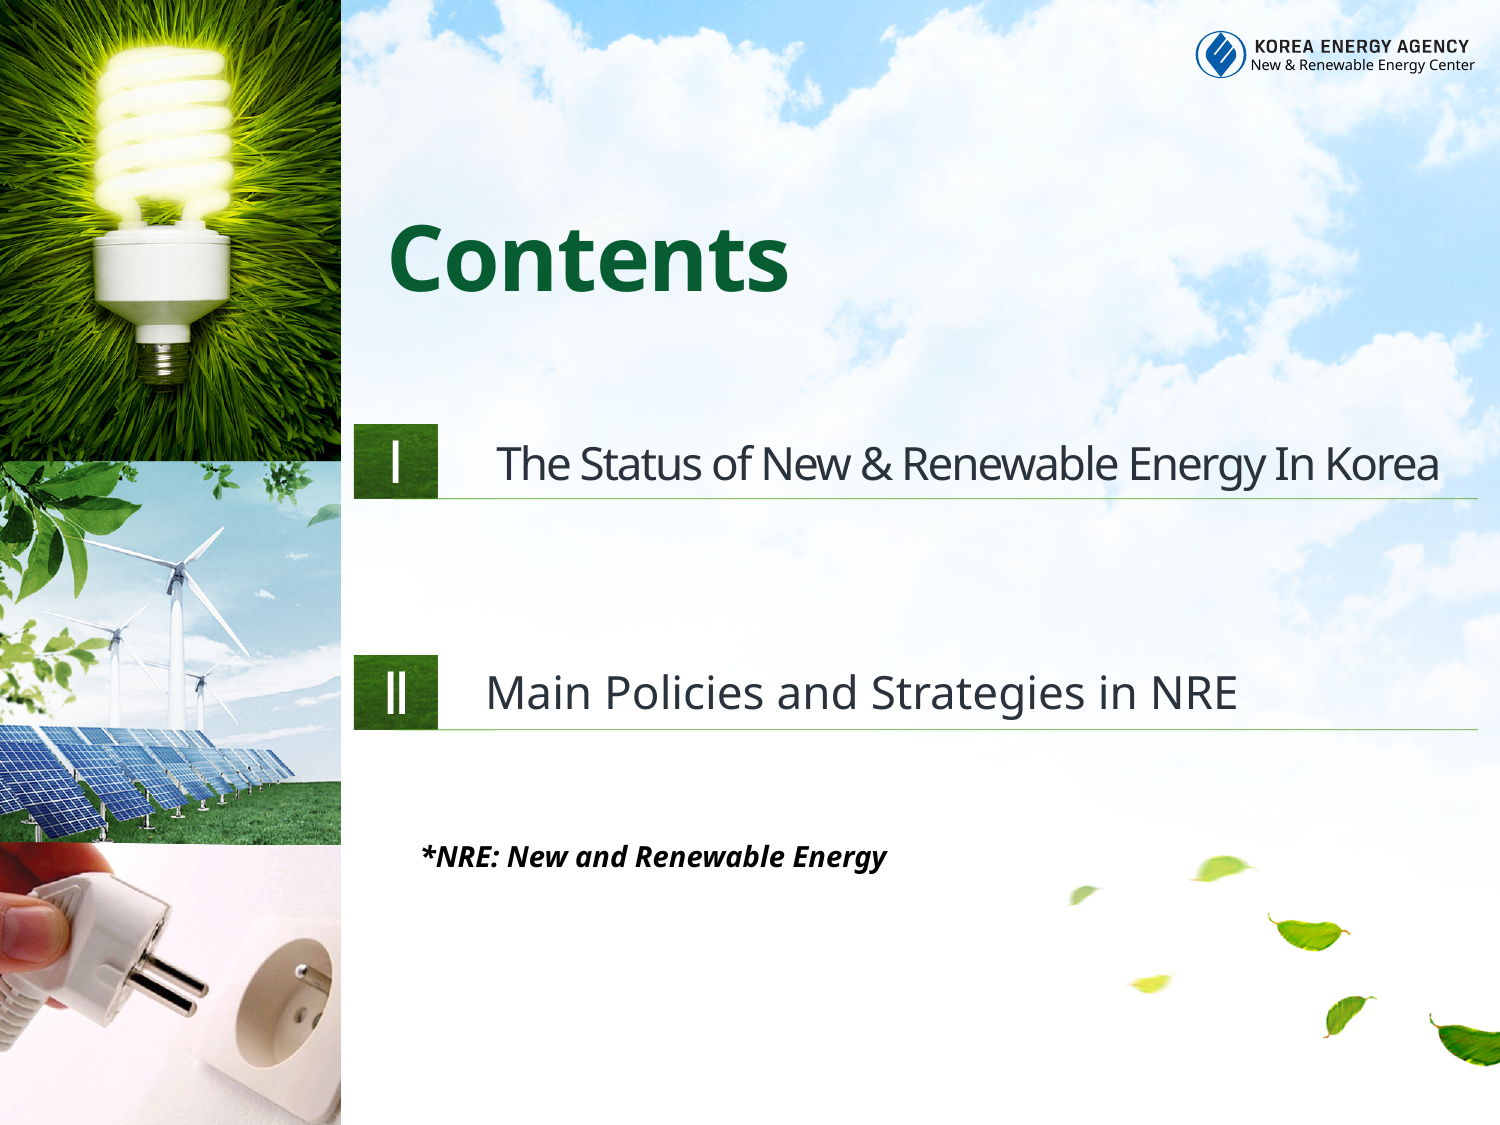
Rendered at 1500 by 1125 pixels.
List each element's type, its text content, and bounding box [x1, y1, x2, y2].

text_box [1357, 39, 1368, 53]
text_box [1346, 39, 1355, 53]
text_box New & Renewable Energy Center [1250, 55, 1476, 74]
text_box [1255, 39, 1266, 53]
text_box [1397, 39, 1409, 53]
text_box [1266, 39, 1277, 53]
text_box [1381, 39, 1392, 53]
text_box Ⅱ [367, 649, 427, 734]
text_box [1321, 39, 1330, 53]
text_box Main Policies and Strategies in NRE [470, 656, 1254, 727]
text_box [1434, 39, 1445, 53]
text_box [1195, 30, 1247, 79]
text_box Contents [371, 192, 807, 317]
text_box [1369, 39, 1380, 53]
text_box *NRE: New and Renewable Energy [405, 830, 1126, 881]
text_box [1422, 39, 1432, 53]
text_box [1447, 39, 1457, 53]
text_box [1458, 39, 1469, 53]
text_box The Status of New & Renewable Energy In Korea [481, 426, 1457, 497]
text_box [1280, 39, 1290, 53]
text_box [1292, 39, 1301, 53]
text_box [1332, 39, 1343, 53]
text_box [1409, 39, 1420, 53]
text_box [1302, 39, 1314, 53]
text_box Ⅰ [372, 417, 420, 503]
picture [0, 0, 1500, 1125]
